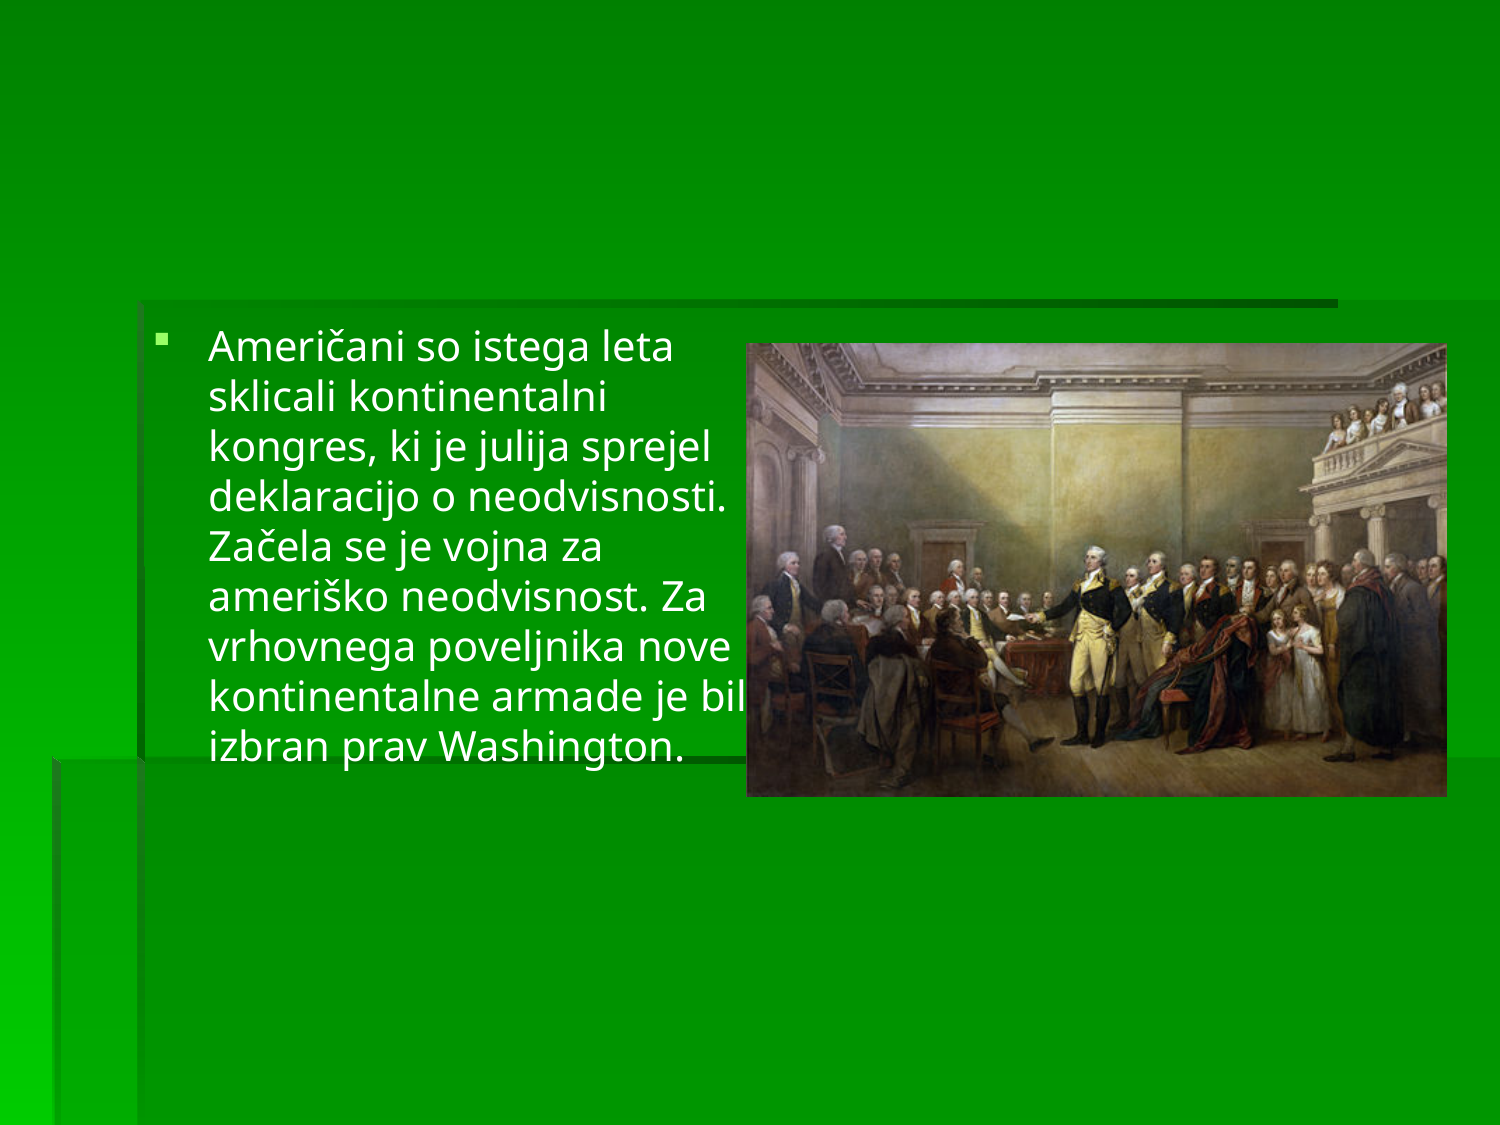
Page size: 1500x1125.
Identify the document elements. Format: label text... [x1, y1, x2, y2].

picture [746, 343, 1447, 797]
list Američani so istega leta sklicali kontinentalni kongres, ki je julija sprejel deklaracijo o neodvisnosti. Začela se je vojna za ameriško neodvisnost. Za vrhovnega poveljnika nove kontinentalne armade je bil izbran prav Washington. [137, 312, 782, 1000]
